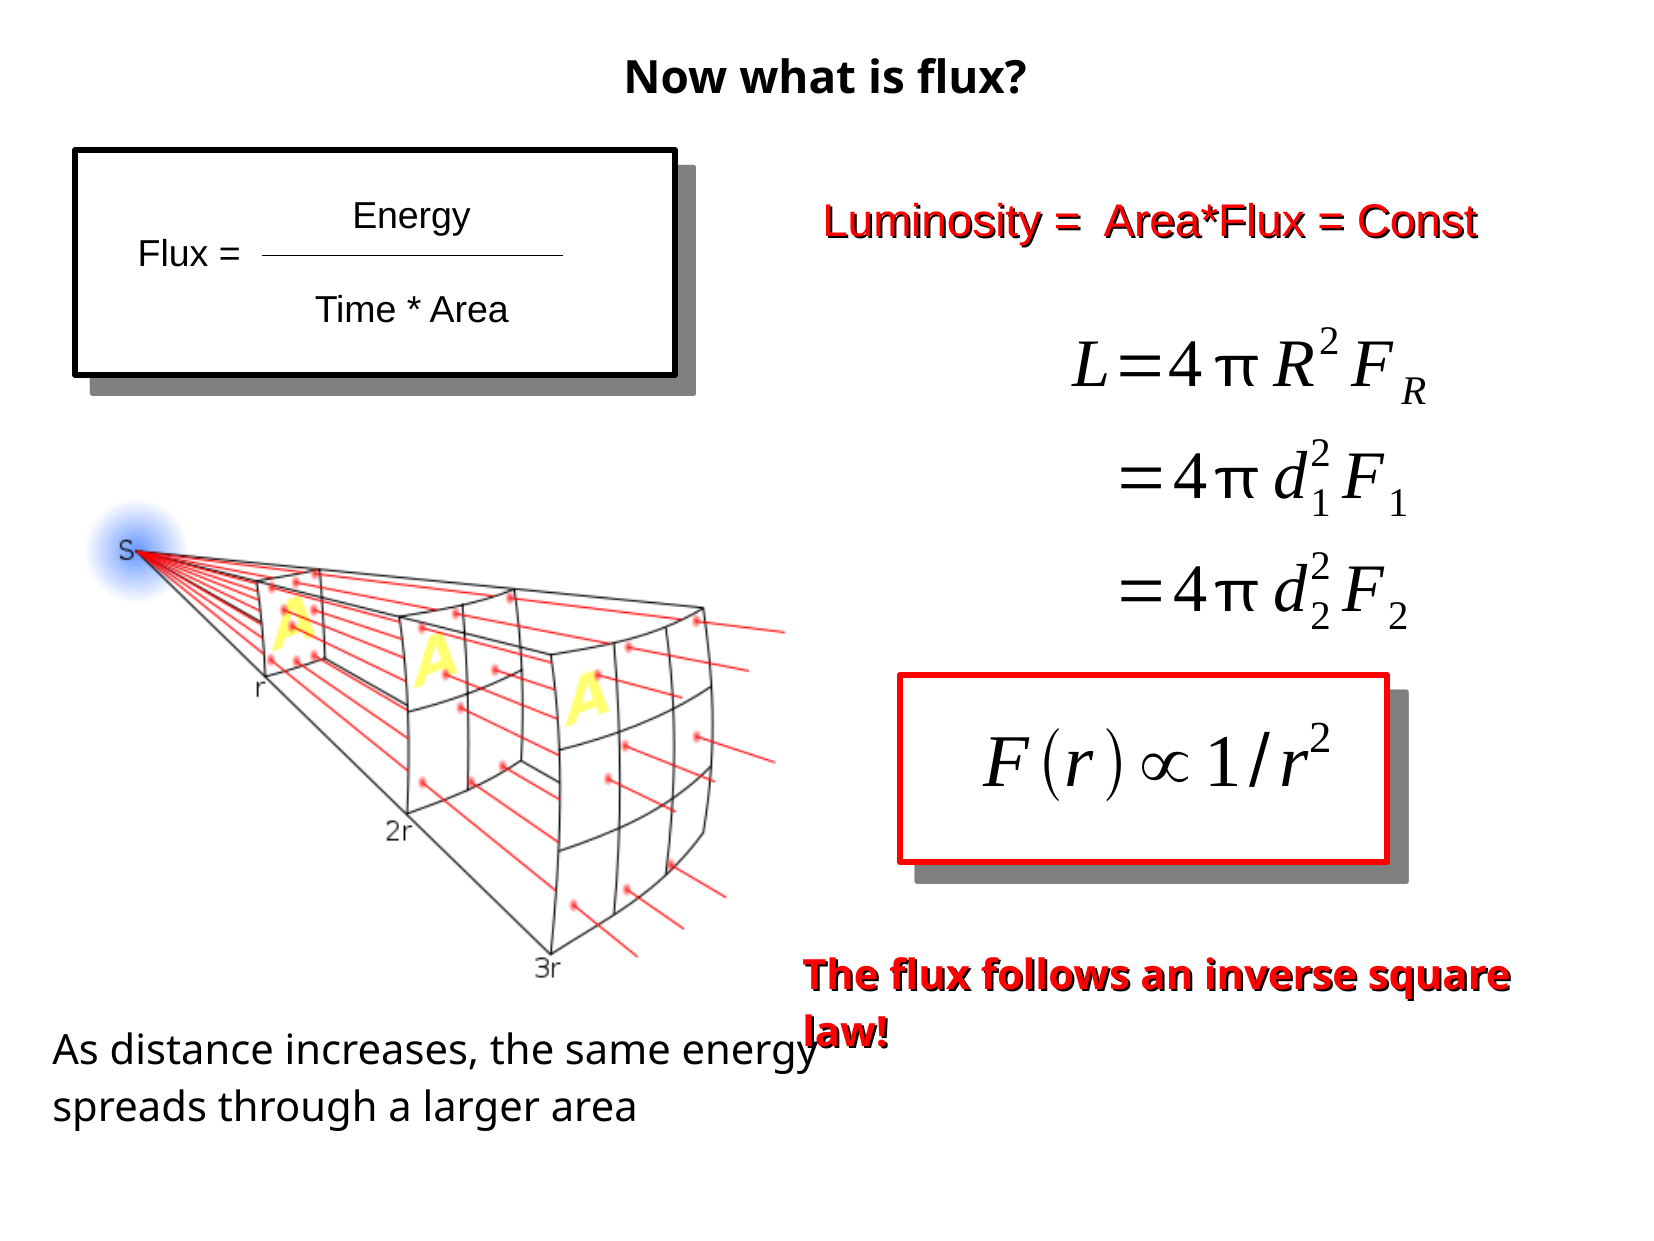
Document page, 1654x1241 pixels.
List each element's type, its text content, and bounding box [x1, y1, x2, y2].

text_box Flux = [112, 225, 638, 282]
chart [959, 712, 1351, 808]
chart [1111, 430, 1426, 526]
text_box As distance increases, the same energy spreads through a larger area [37, 1012, 863, 1144]
text_box Luminosity = Area*Flux = Const [787, 187, 1538, 254]
text_box [75, 150, 676, 376]
text_box Energy [337, 187, 488, 245]
text_box Now what is flux? [262, 37, 1388, 117]
text_box The flux follows an inverse square law! [787, 937, 1613, 1011]
text_box [825, 412, 1388, 937]
text_box Time * Area [300, 280, 563, 338]
picture [37, 480, 836, 1012]
text_box [836, 1011, 1313, 1088]
chart [1111, 543, 1426, 638]
chart [1050, 318, 1441, 413]
